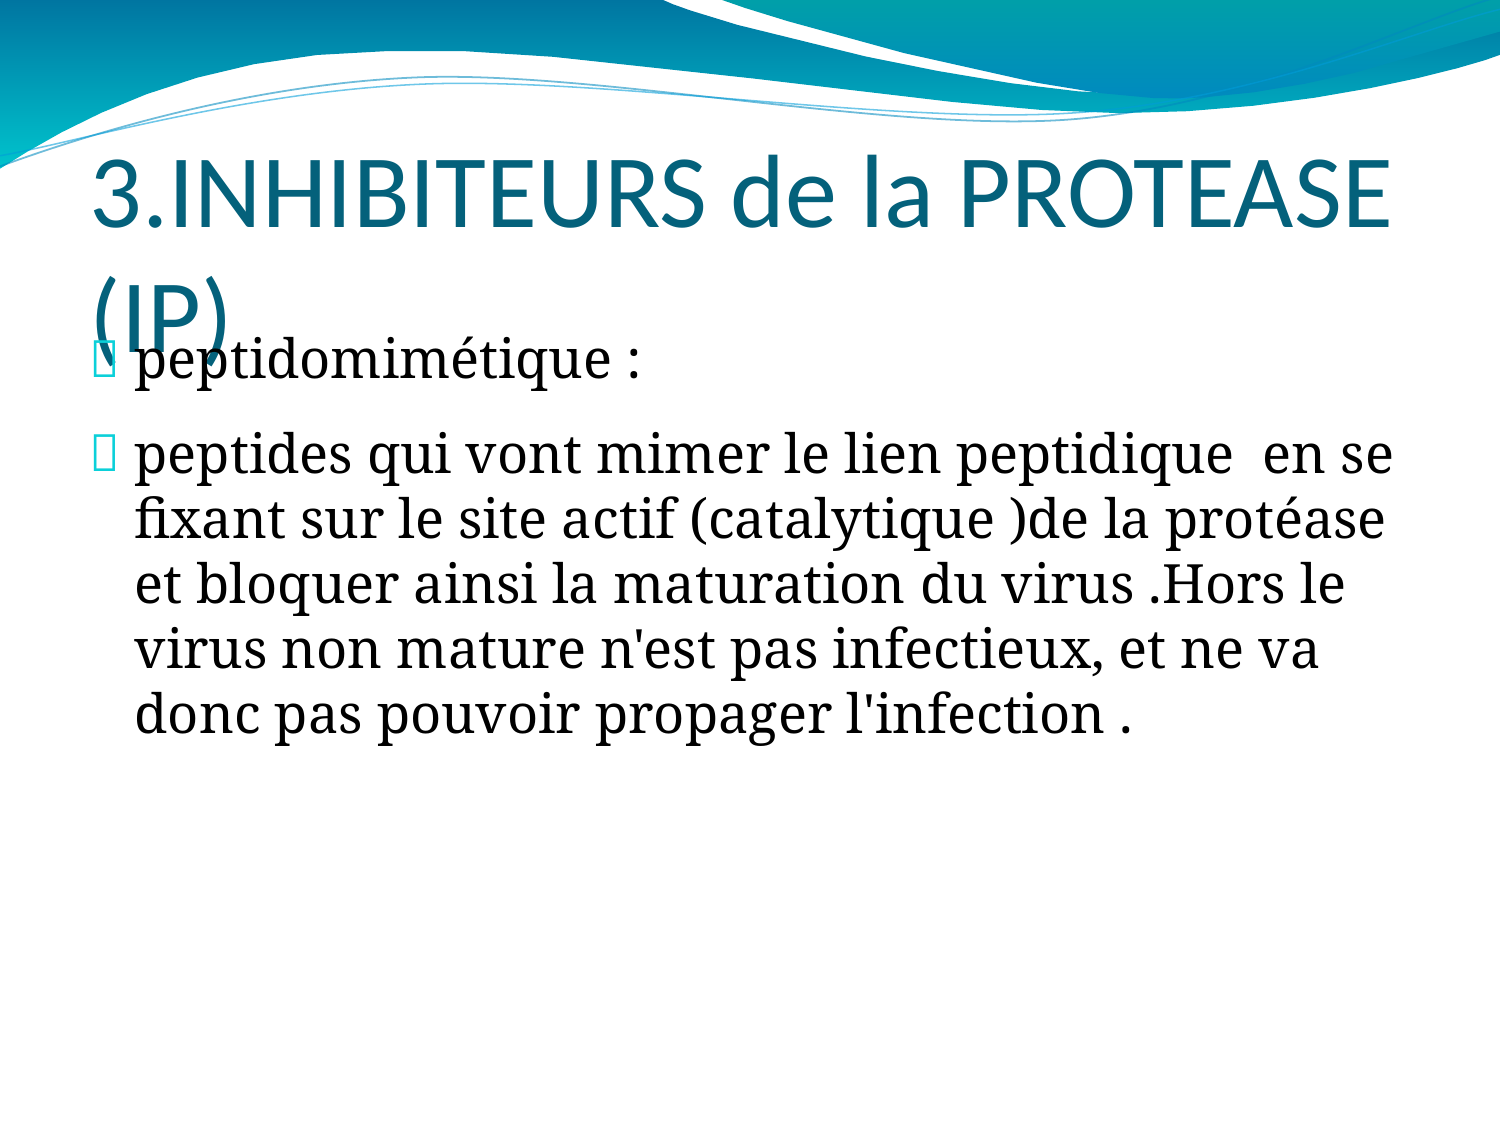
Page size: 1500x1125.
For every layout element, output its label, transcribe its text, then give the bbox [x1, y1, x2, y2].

list peptidomimétique : peptides qui vont mimer le lien peptidique en se fixant sur le site actif (catalytique )de la protéase et bloquer ainsi la maturation du virus .Hors le virus non mature n'est pas infectieux, et ne va donc pas pouvoir propager l'infection . [75, 317, 1425, 1038]
title 3.INHIBITEURS de la PROTEASE (IP) [75, 115, 1425, 317]
